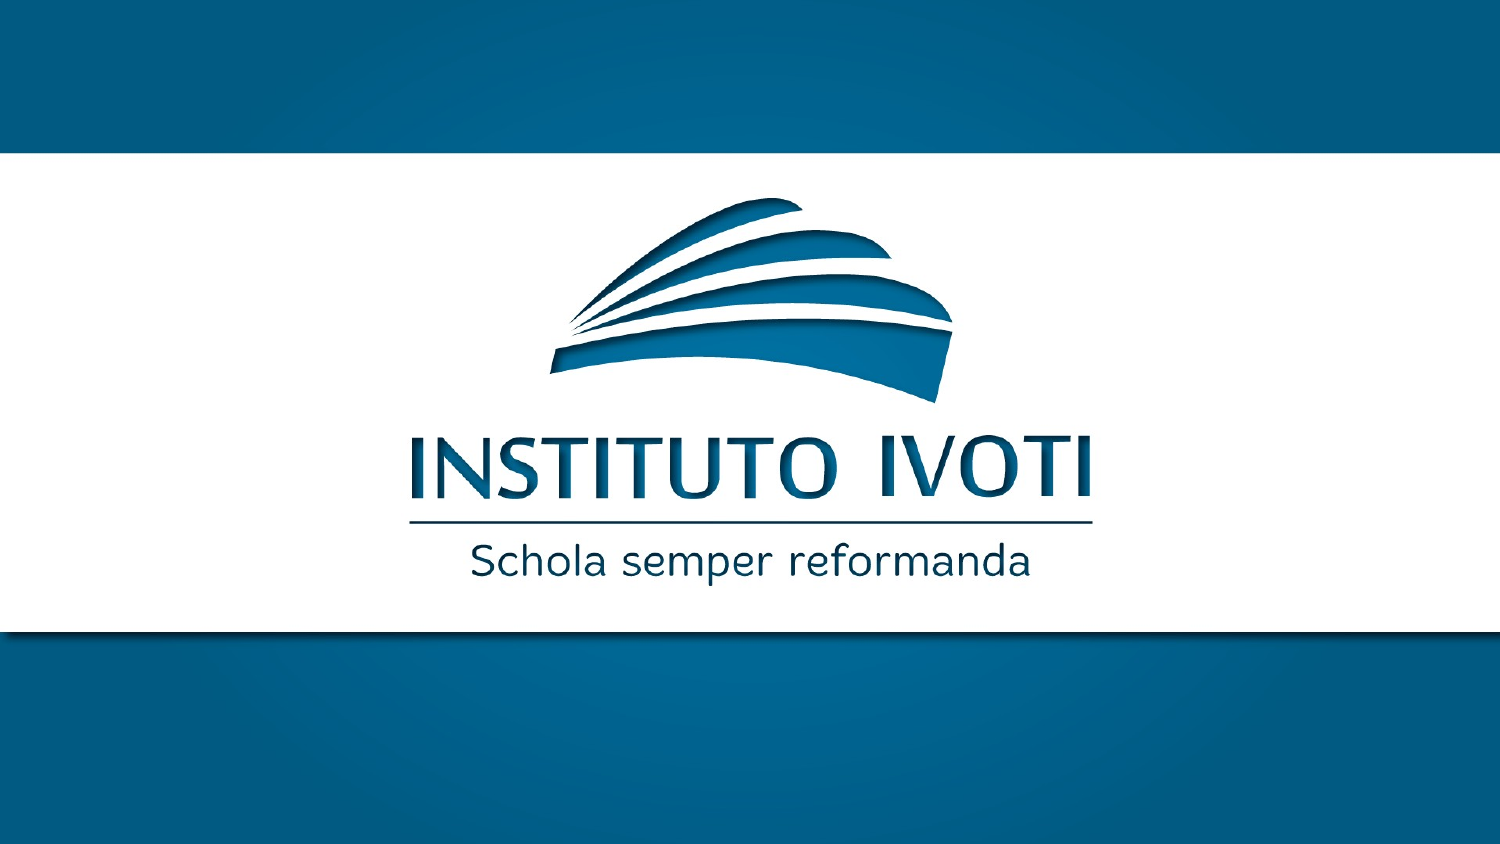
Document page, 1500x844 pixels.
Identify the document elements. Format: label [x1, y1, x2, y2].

picture [0, 153, 1500, 635]
